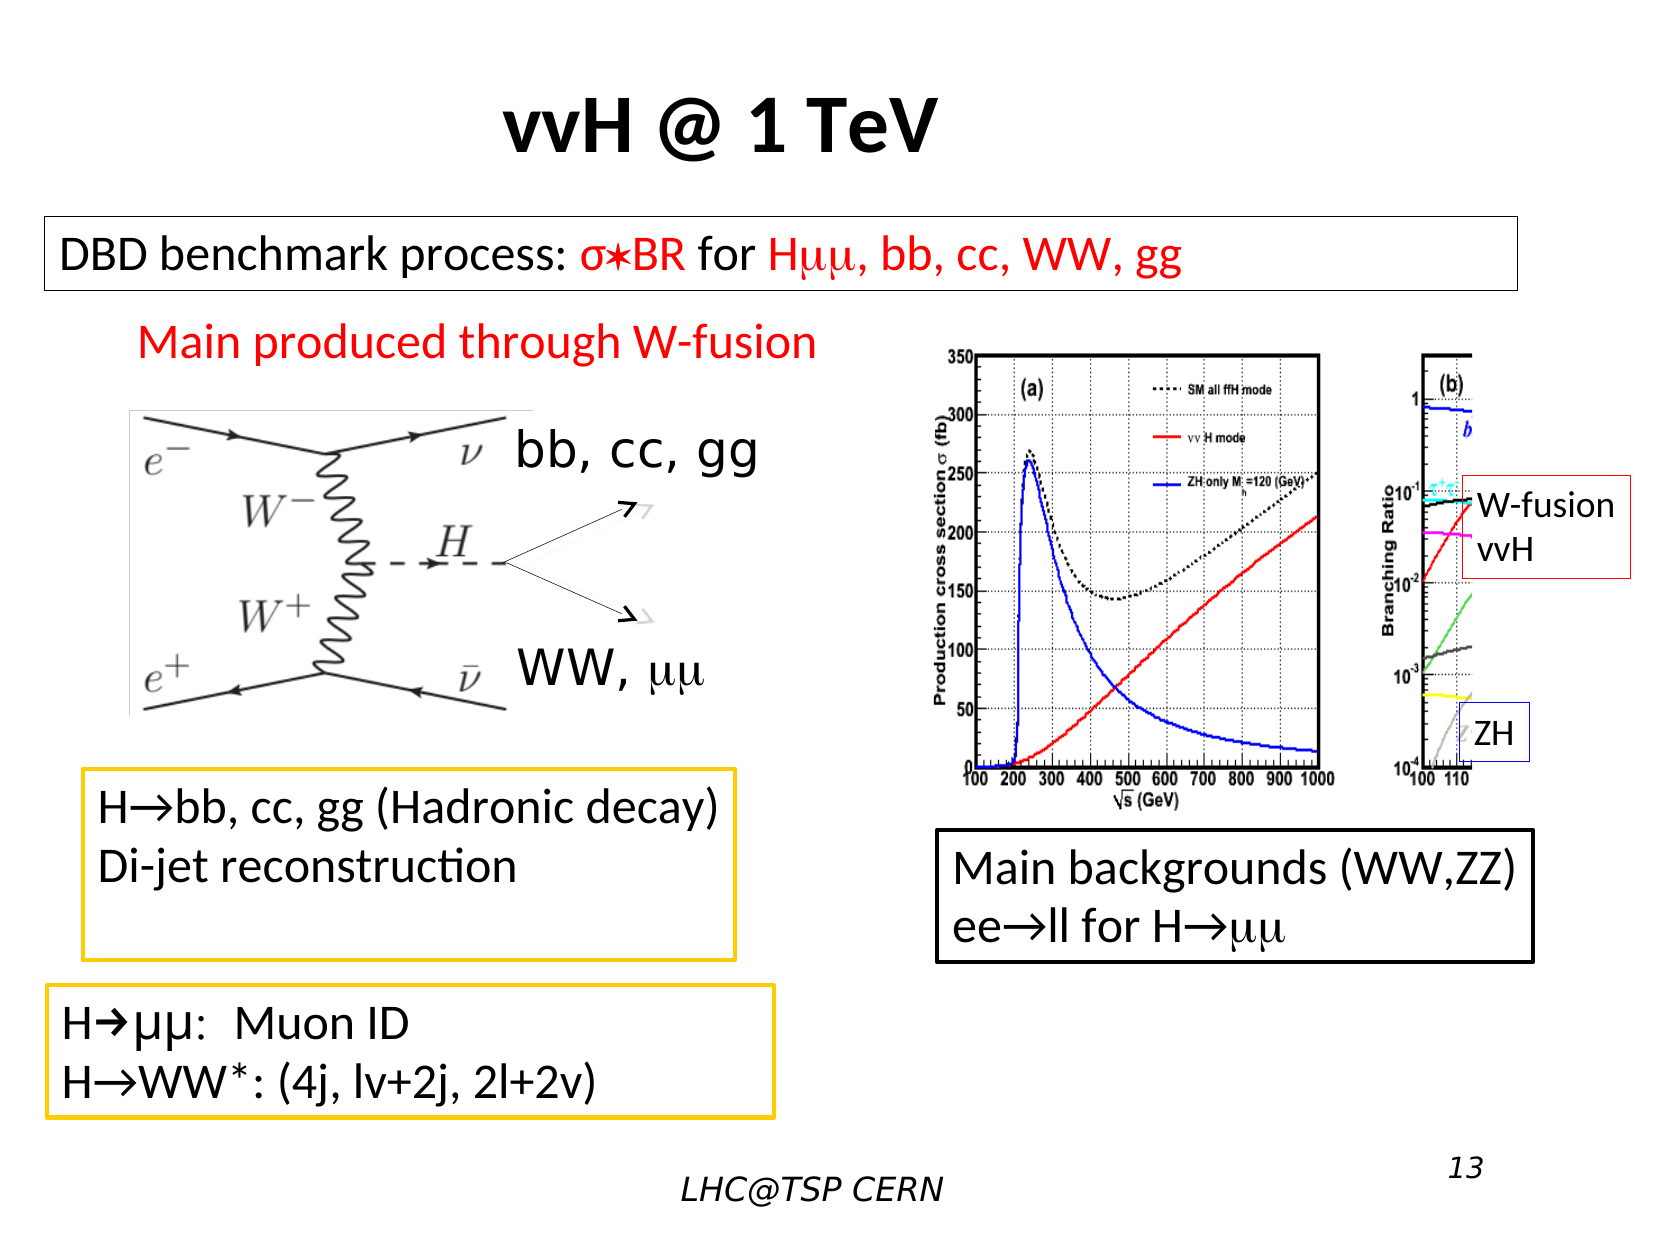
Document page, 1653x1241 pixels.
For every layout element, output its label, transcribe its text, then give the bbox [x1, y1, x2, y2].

text_box Main produced through W-fusion [122, 303, 833, 378]
text_box H→bb, cc, gg (Hadronic decay) Di-jet reconstruction [83, 769, 736, 961]
text_box H→μμ: Muon ID H→WW*: (4j, lv+2j, 2l+2v) [46, 985, 774, 1118]
text_box DBD benchmark process: σ*BR for Hμμ, bb, cc, WW, gg [44, 216, 1518, 291]
text_box ZH [1459, 702, 1530, 762]
picture [508, 550, 534, 574]
text_box Main backgrounds (WW,ZZ) ee→ll for H→μμ [937, 829, 1533, 963]
picture [128, 409, 534, 716]
text_box WW, μμ [502, 630, 721, 706]
picture [925, 300, 1473, 825]
text_box bb, cc, gg [499, 412, 776, 488]
text_box W-fusion vvH [1462, 475, 1631, 579]
text_box vvH @ 1 TeV [487, 66, 974, 180]
